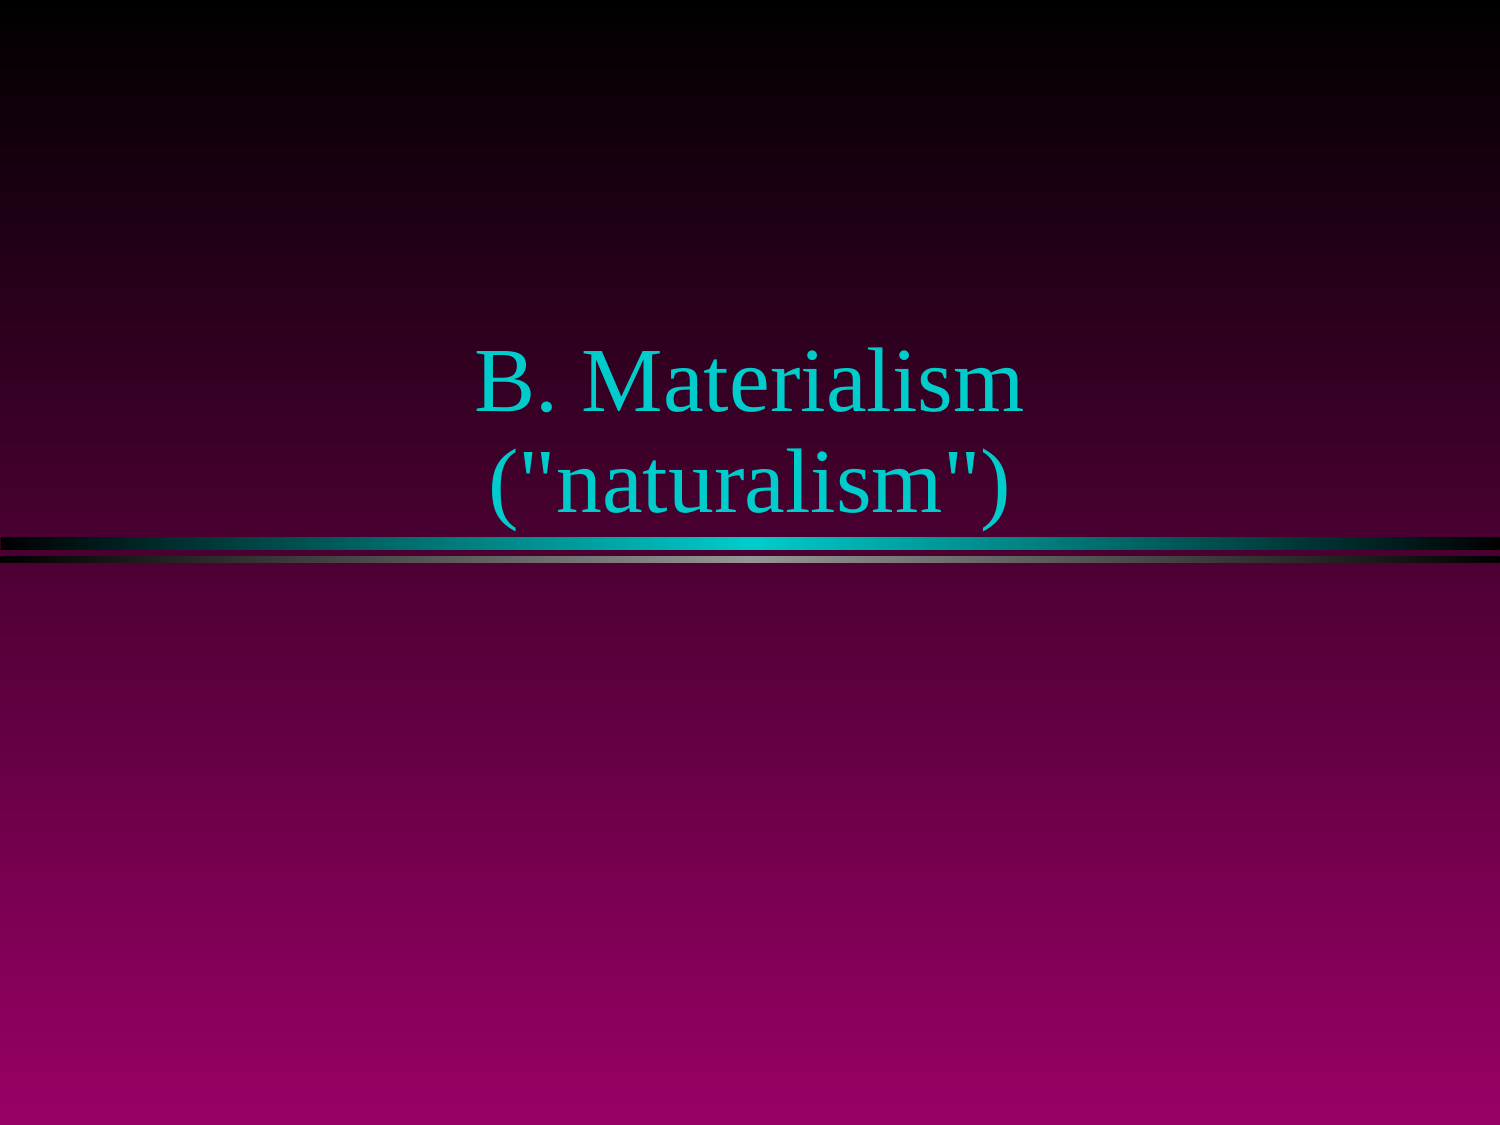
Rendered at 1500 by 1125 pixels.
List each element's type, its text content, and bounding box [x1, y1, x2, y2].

title B. Materialism ("naturalism") [112, 329, 1388, 533]
